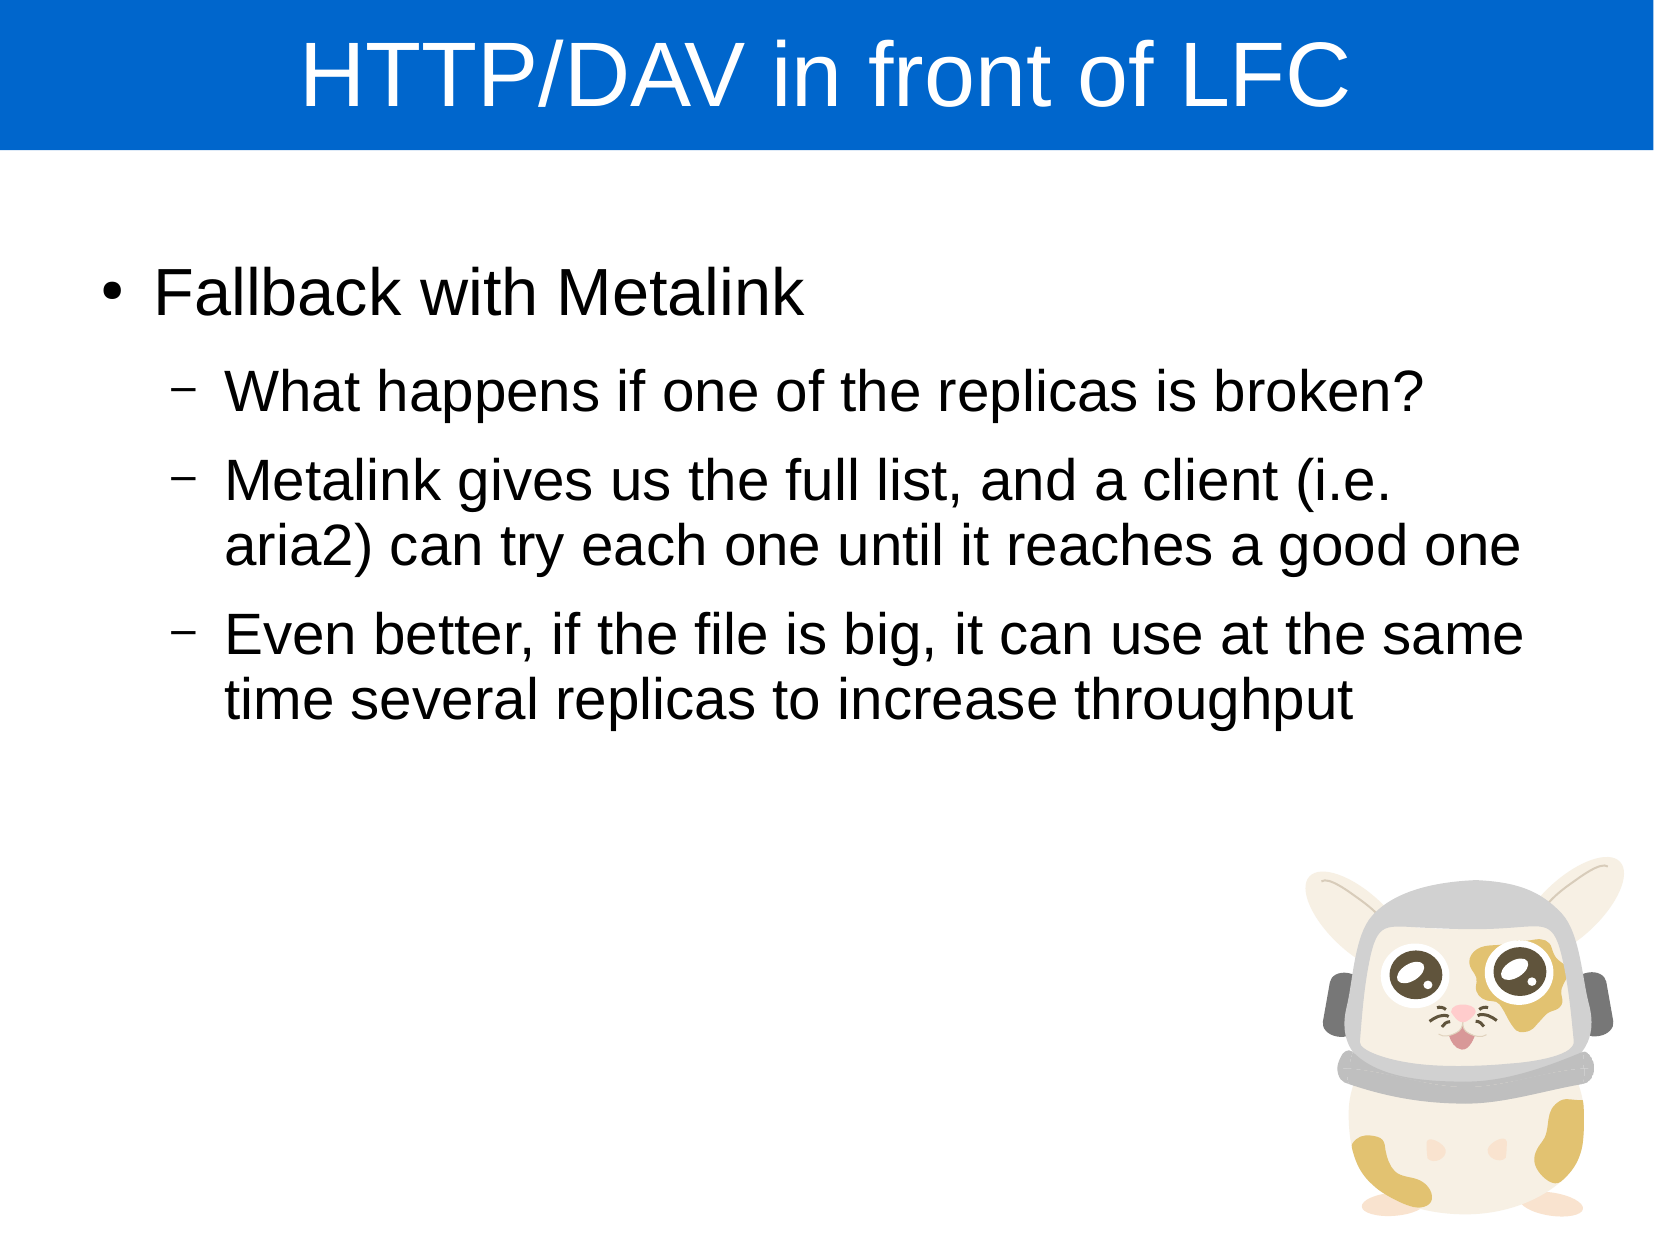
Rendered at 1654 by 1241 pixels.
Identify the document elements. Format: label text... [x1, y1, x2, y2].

title HTTP/DAV in front of LFC [0, 0, 1654, 151]
list Fallback with Metalink What happens if one of the replicas is broken? Metalink gives us the full list, and a client (i.e. aria2) can try each one until it reaches a good one Even better, if the file is big, it can use at the same time several replicas to increase throughput [82, 254, 1538, 975]
